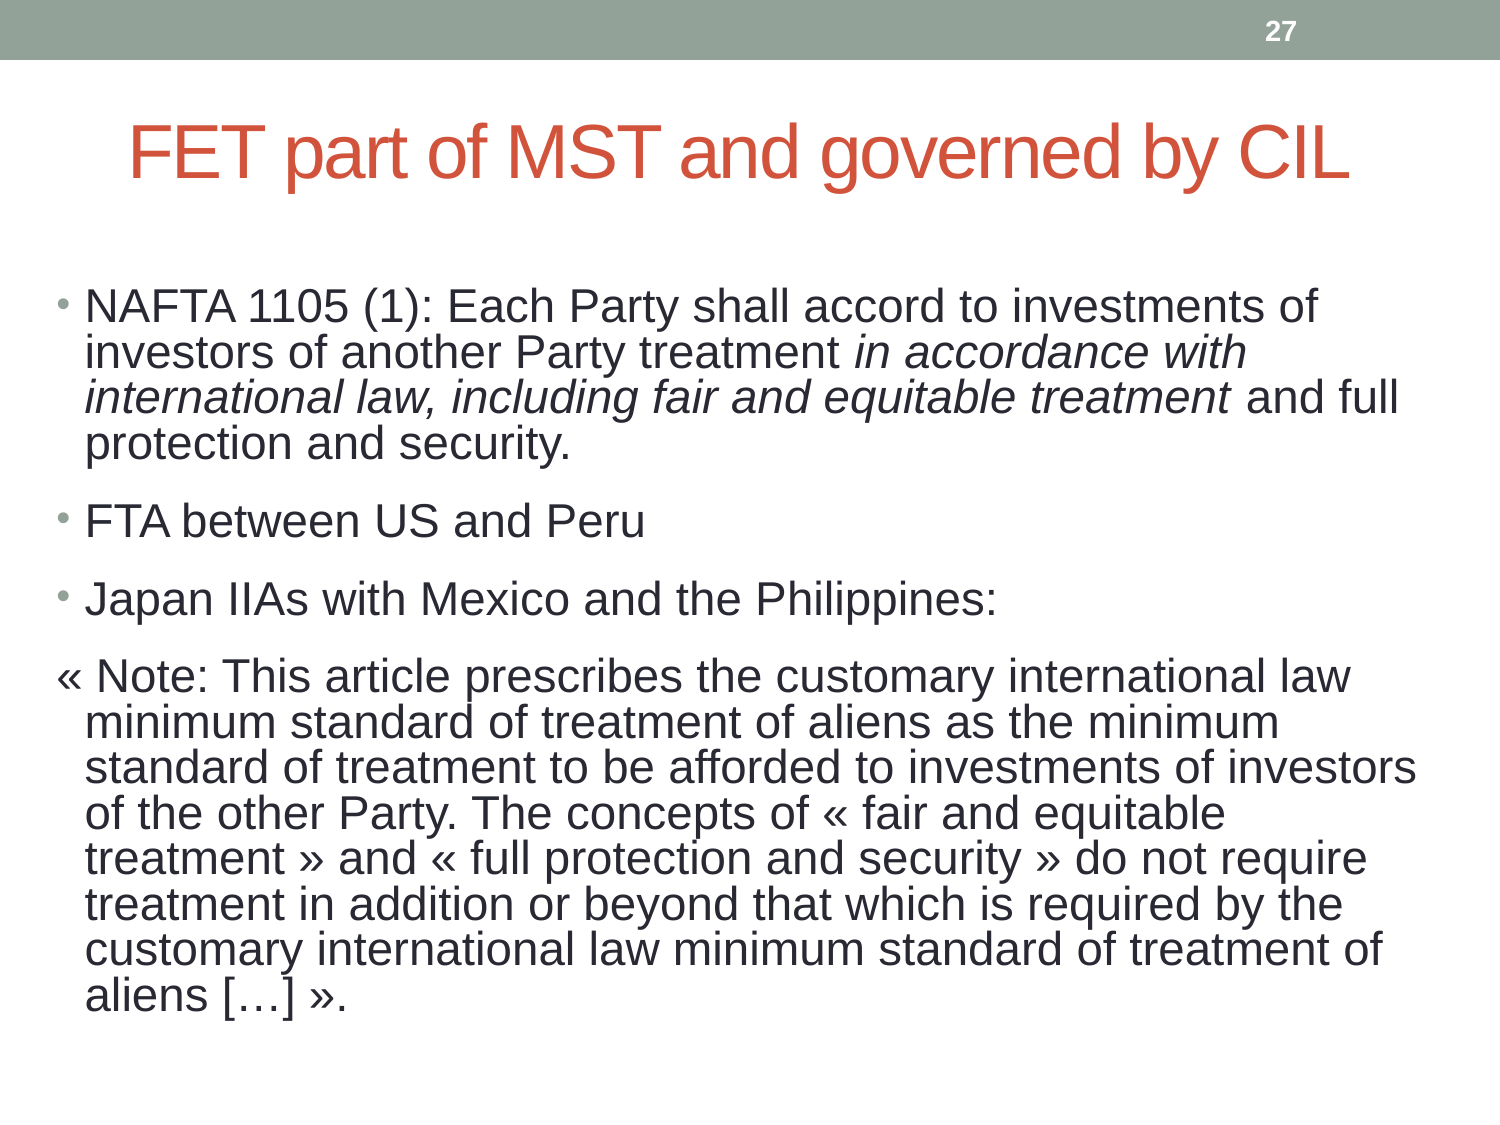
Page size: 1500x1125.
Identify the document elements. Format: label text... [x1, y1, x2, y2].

list NAFTA 1105 (1): Each Party shall accord to investments of investors of another Party treatment in accordance with international law, including fair and equitable treatment and full protection and security. FTA between US and Peru Japan IIAs with Mexico and the Philippines: « Note: This article prescribes the customary international law minimum standard of treatment of aliens as the minimum standard of treatment to be afforded to investments of investors of the other Party. The concepts of « fair and equitable treatment » and « full protection and security » do not require treatment in addition or beyond that which is required by the customary international law minimum standard of treatment of aliens […] ». [41, 278, 1447, 1035]
title FET part of MST and governed by CIL [112, 54, 1388, 243]
slide_number <編號> [1250, 3, 1425, 57]
